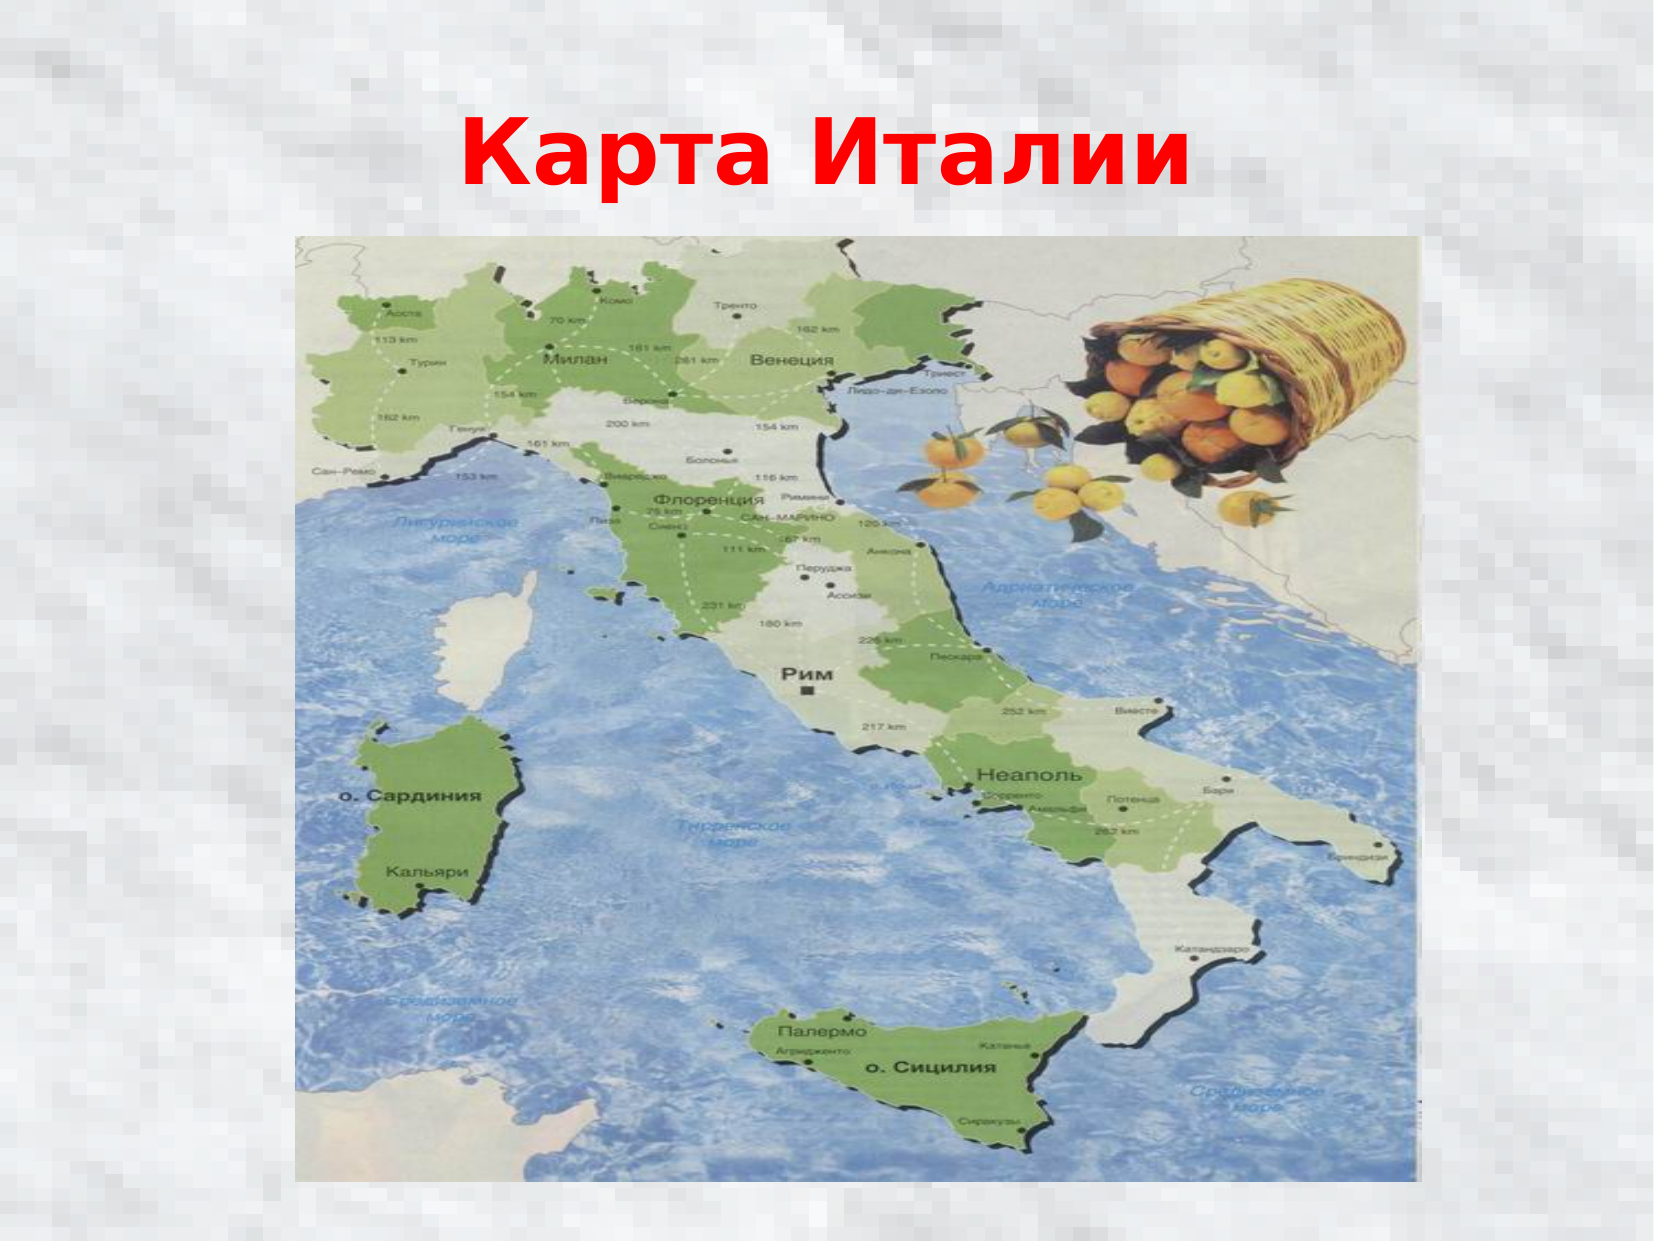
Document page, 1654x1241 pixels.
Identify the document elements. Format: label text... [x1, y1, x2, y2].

picture [0, 0, 1654, 1241]
title Карта Италии [82, 56, 1571, 250]
